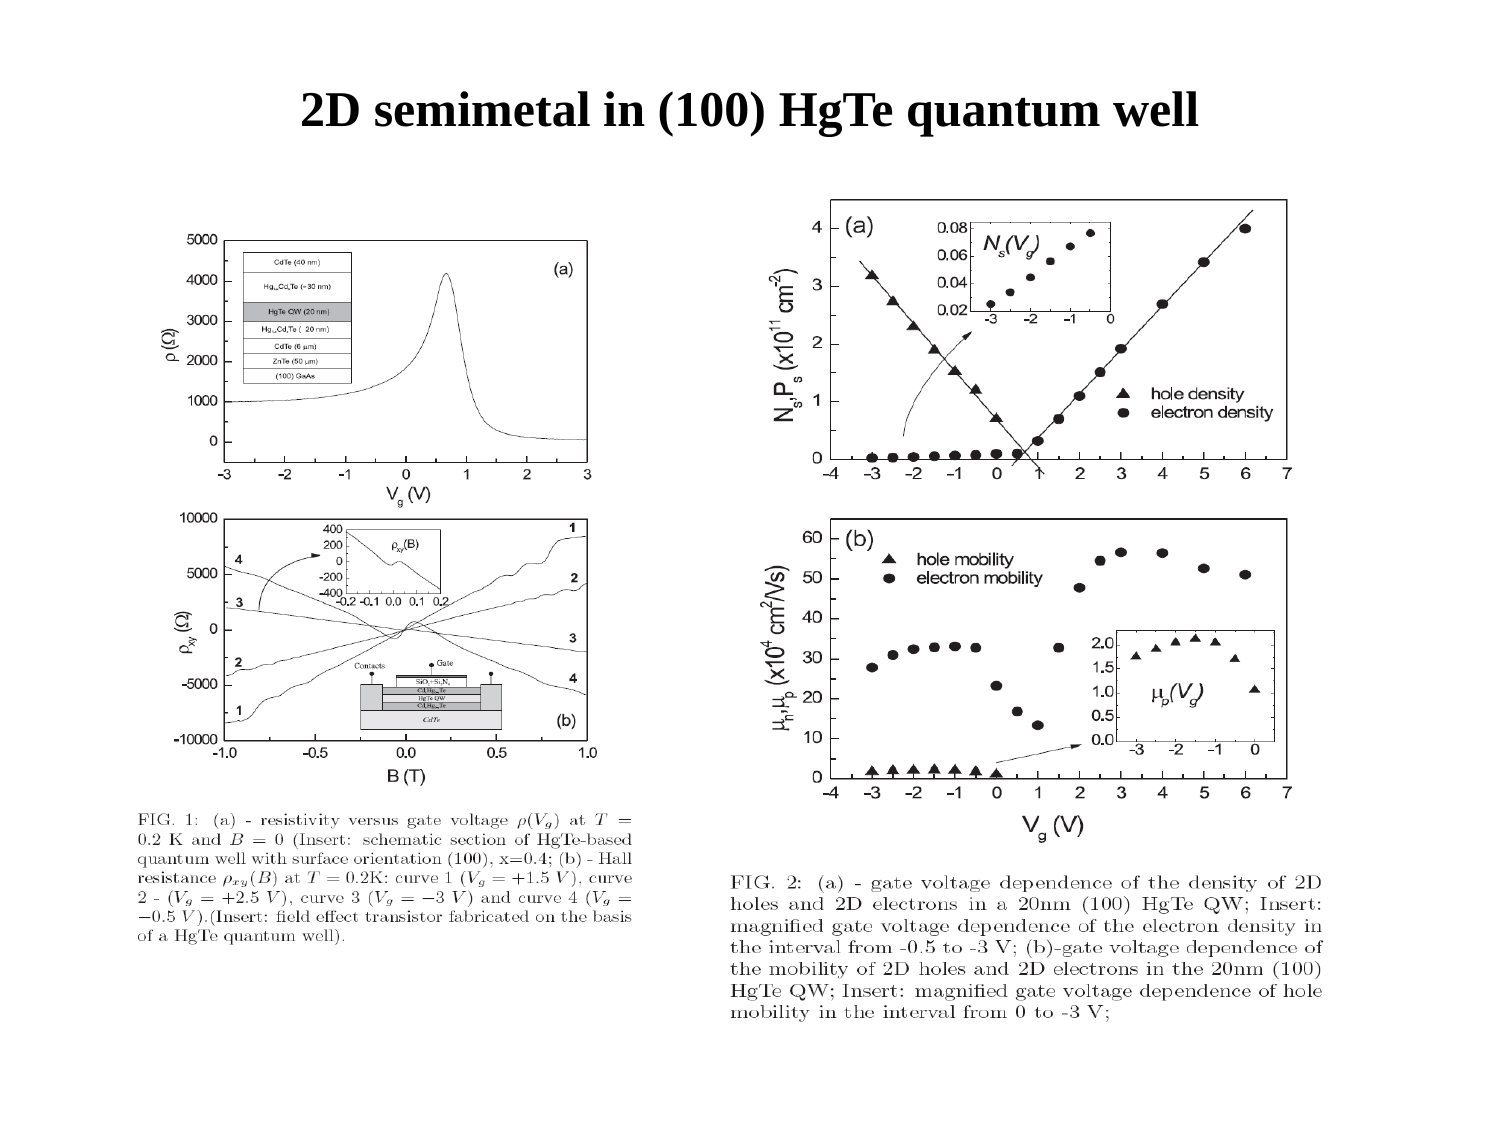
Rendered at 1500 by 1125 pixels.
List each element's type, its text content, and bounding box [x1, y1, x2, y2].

title 2D semimetal in (100) HgTe quantum well [112, 68, 1388, 145]
text_box [112, 220, 644, 954]
picture [714, 184, 1353, 1035]
